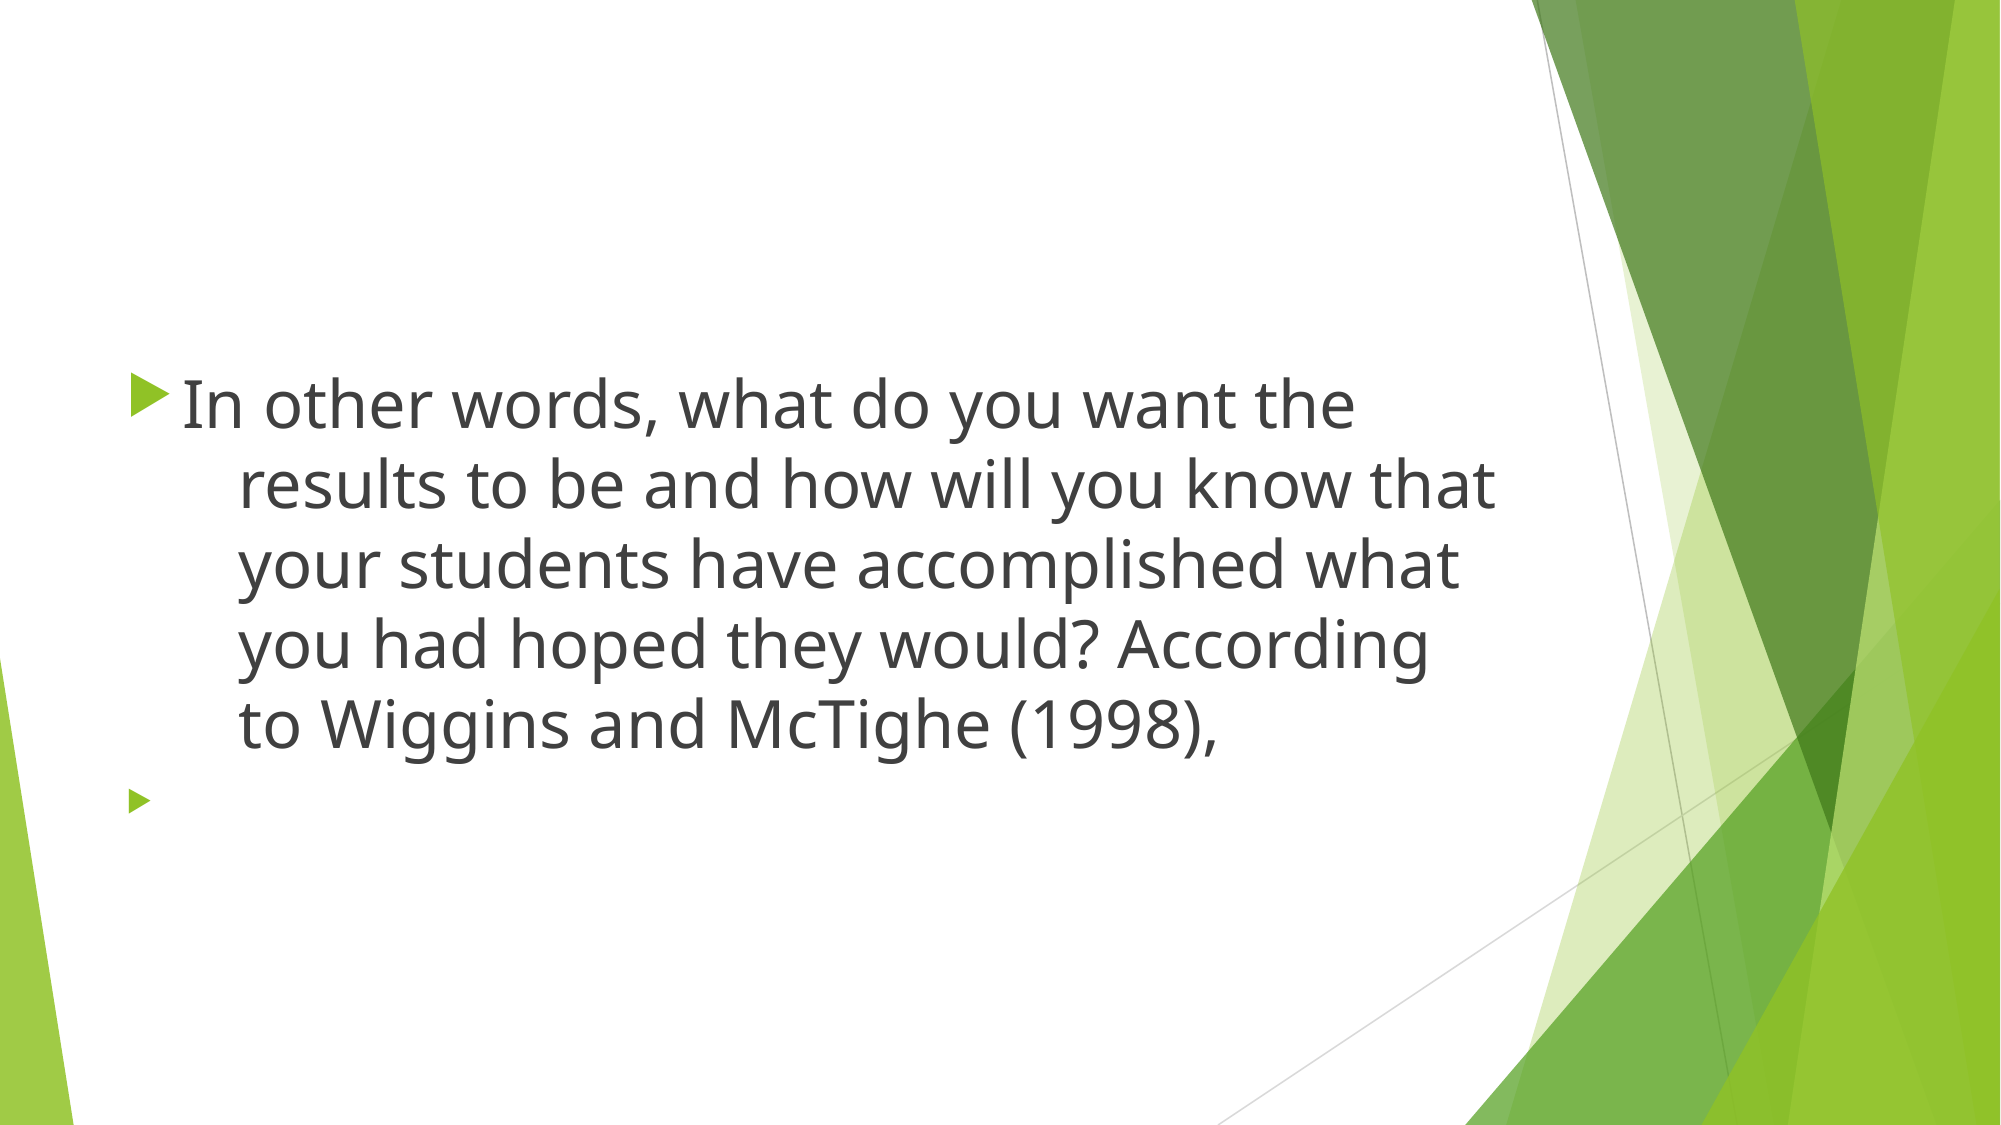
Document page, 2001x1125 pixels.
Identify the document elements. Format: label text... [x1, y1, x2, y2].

list In other words, what do you want the results to be and how will you know that your students have accomplished what you had hoped they would? According to Wiggins and McTighe (1998), [111, 354, 1522, 992]
